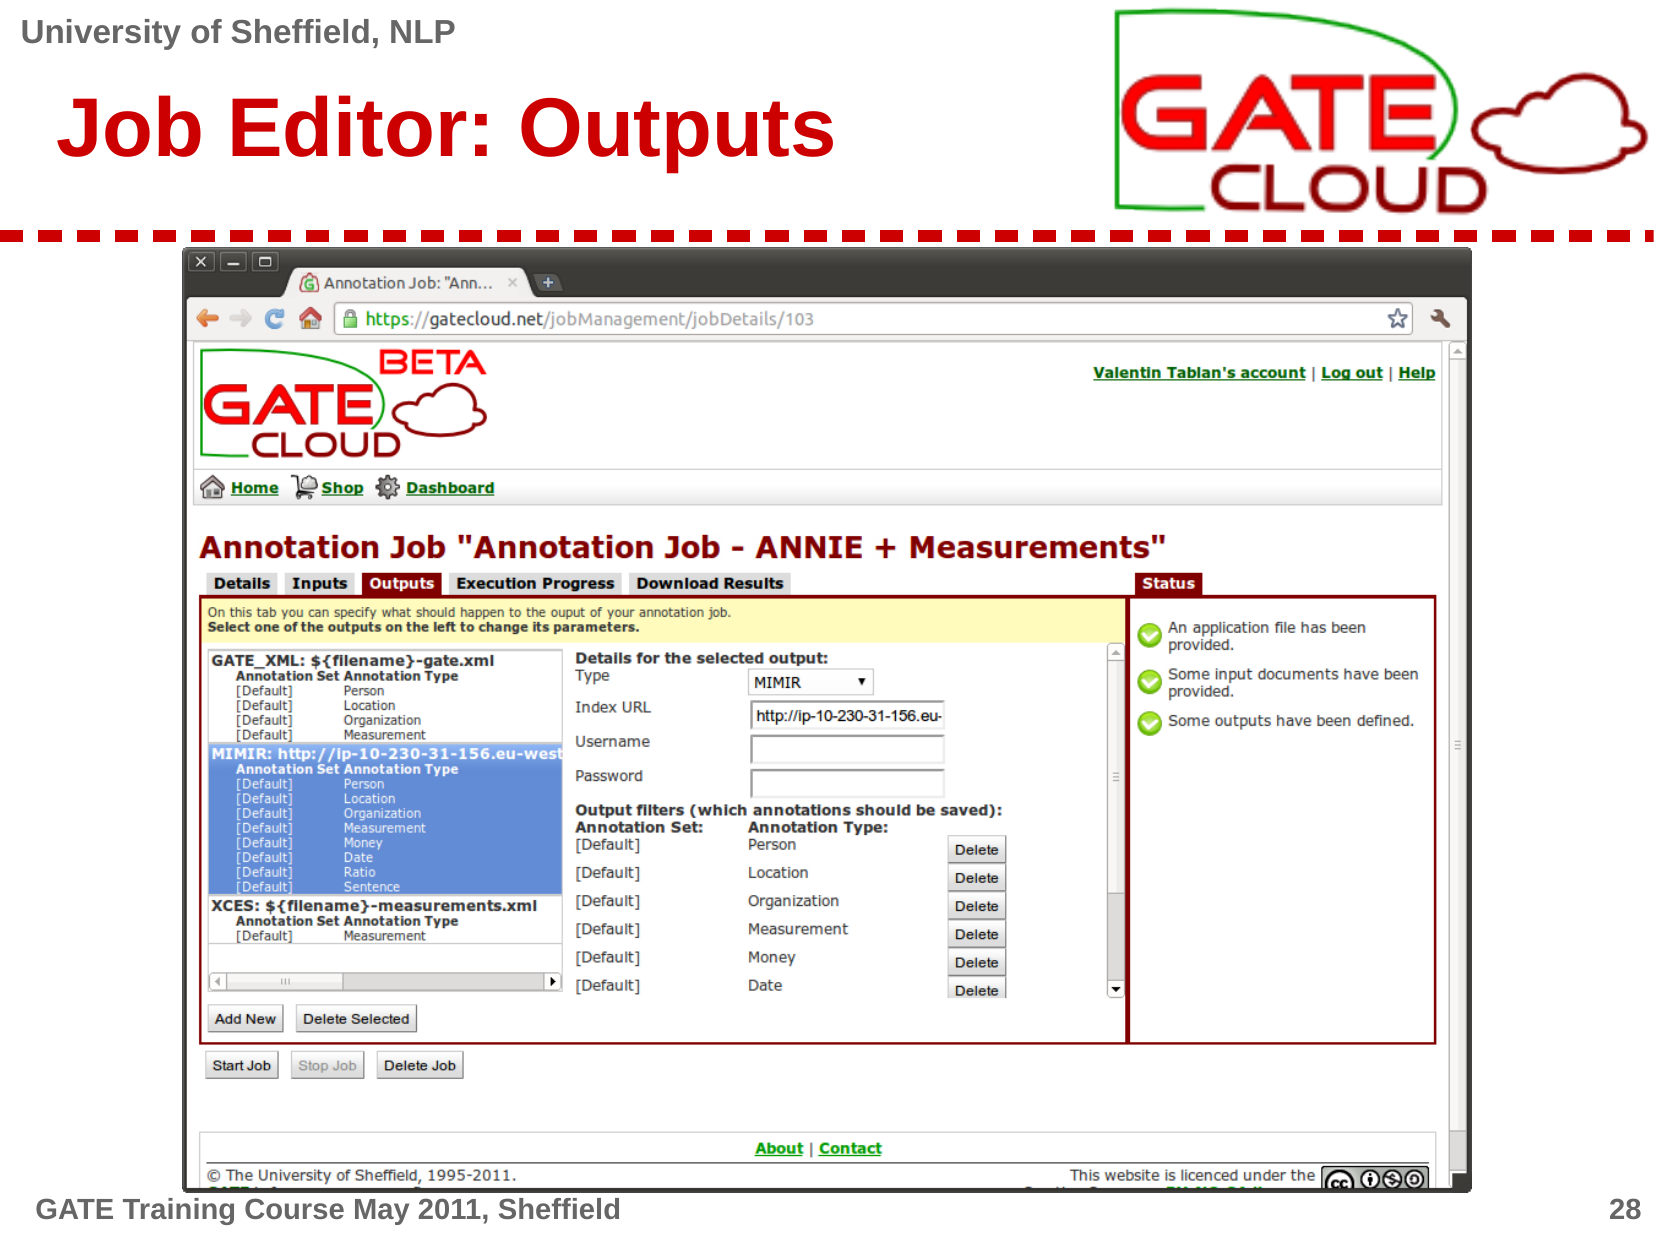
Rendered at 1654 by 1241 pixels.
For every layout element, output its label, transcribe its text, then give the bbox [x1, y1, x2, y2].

picture [182, 247, 1472, 1193]
picture [1110, 5, 1654, 223]
title Job Editor: Outputs [56, 49, 1120, 207]
